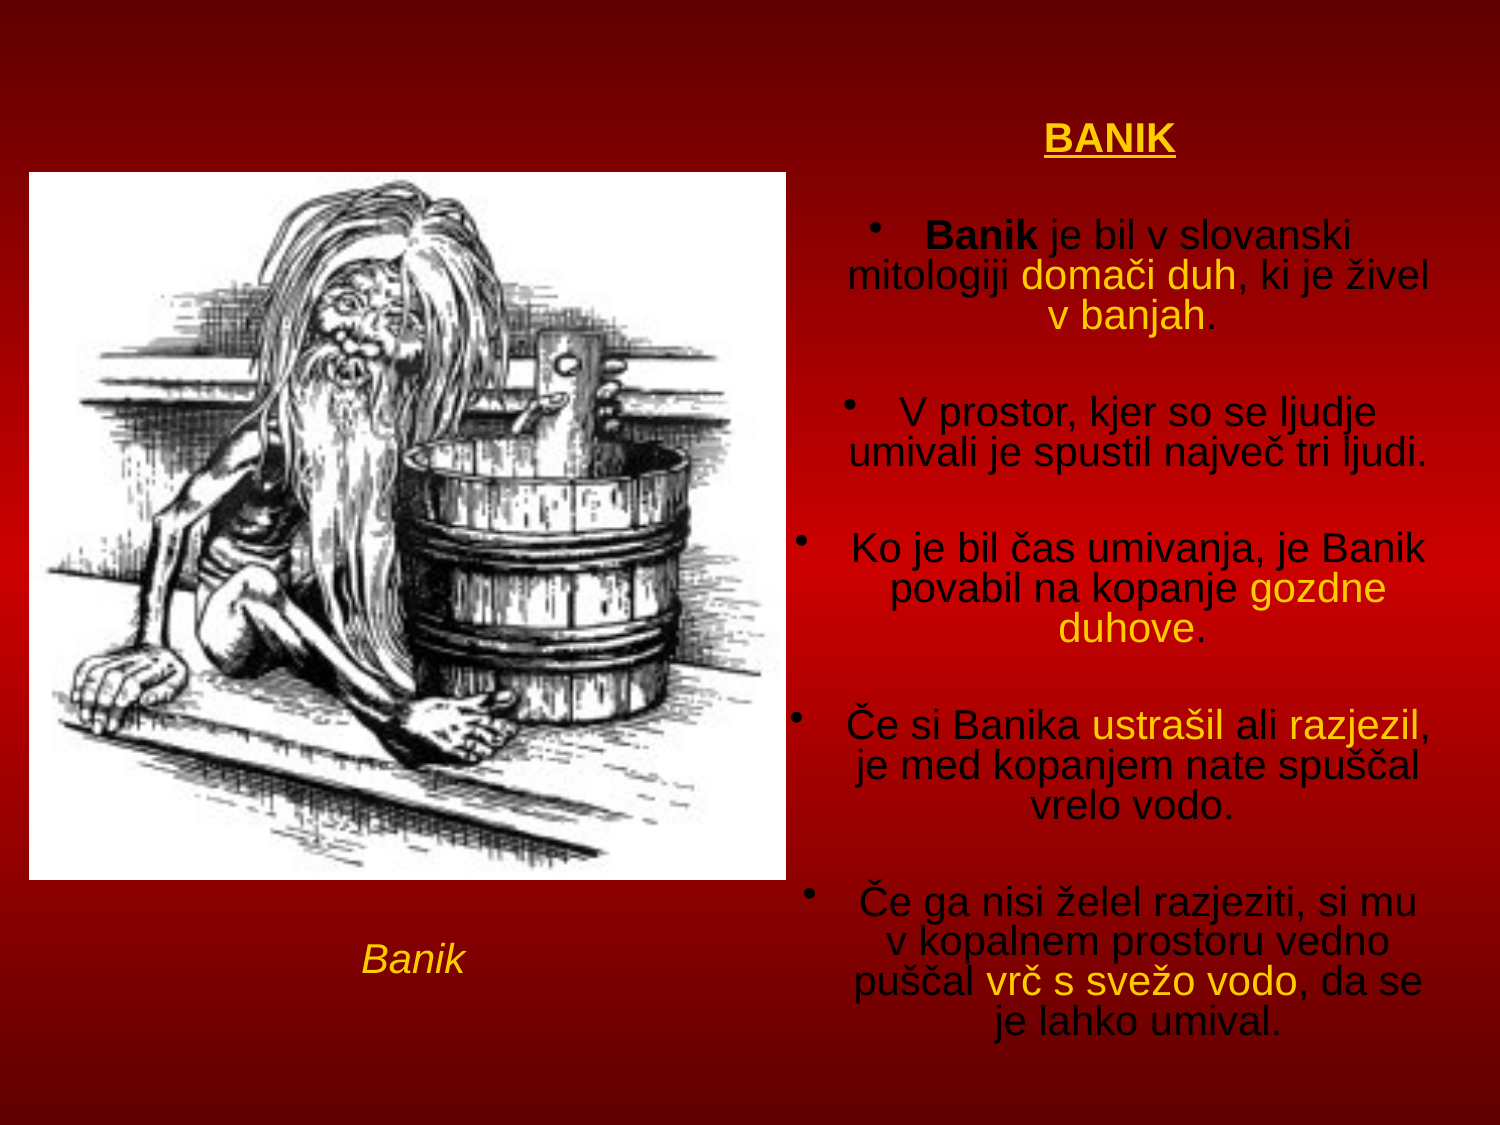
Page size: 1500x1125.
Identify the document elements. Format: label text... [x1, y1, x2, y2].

list BANIK Banik je bil v slovanski mitologiji domači duh, ki je živel v banjah. V prostor, kjer so se ljudje umivali je spustil največ tri ljudi. Ko je bil čas umivanja, je Banik povabil na kopanje gozdne duhove. Če si Banika ustrašil ali razjezil, je med kopanjem nate spuščal vrelo vodo. Če ga nisi želel razjeziti, si mu v kopalnem prostoru vedno puščal vrč s svežo vodo, da se je lahko umival. [773, 113, 1447, 1083]
table_header Banik [148, 929, 679, 1011]
picture [29, 172, 786, 880]
